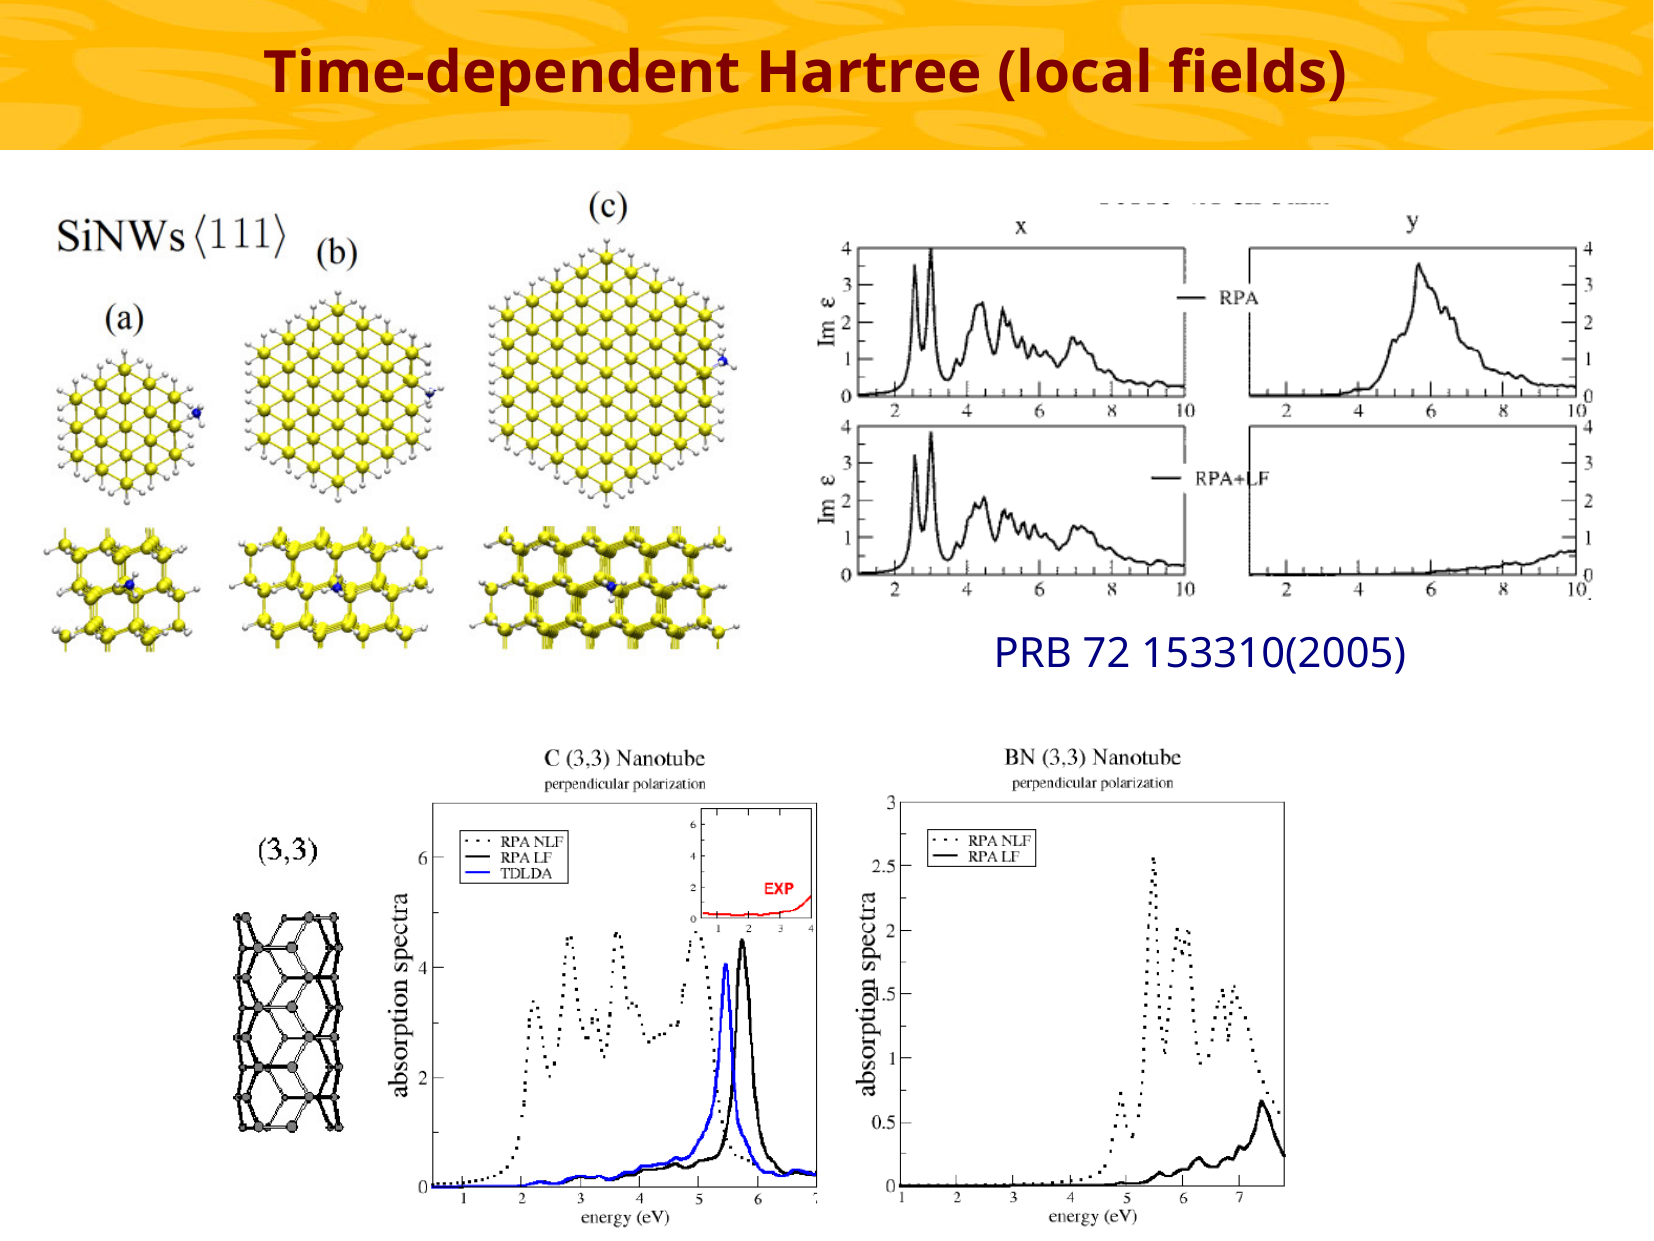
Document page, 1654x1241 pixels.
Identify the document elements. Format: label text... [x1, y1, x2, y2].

picture [810, 203, 1613, 601]
picture [210, 704, 1333, 1237]
picture [0, 0, 1654, 150]
text_box PRB 72 153310(2005) [840, 615, 1561, 698]
text_box Time-dependent Hartree (local fields) [53, 23, 1558, 134]
picture [41, 183, 751, 661]
